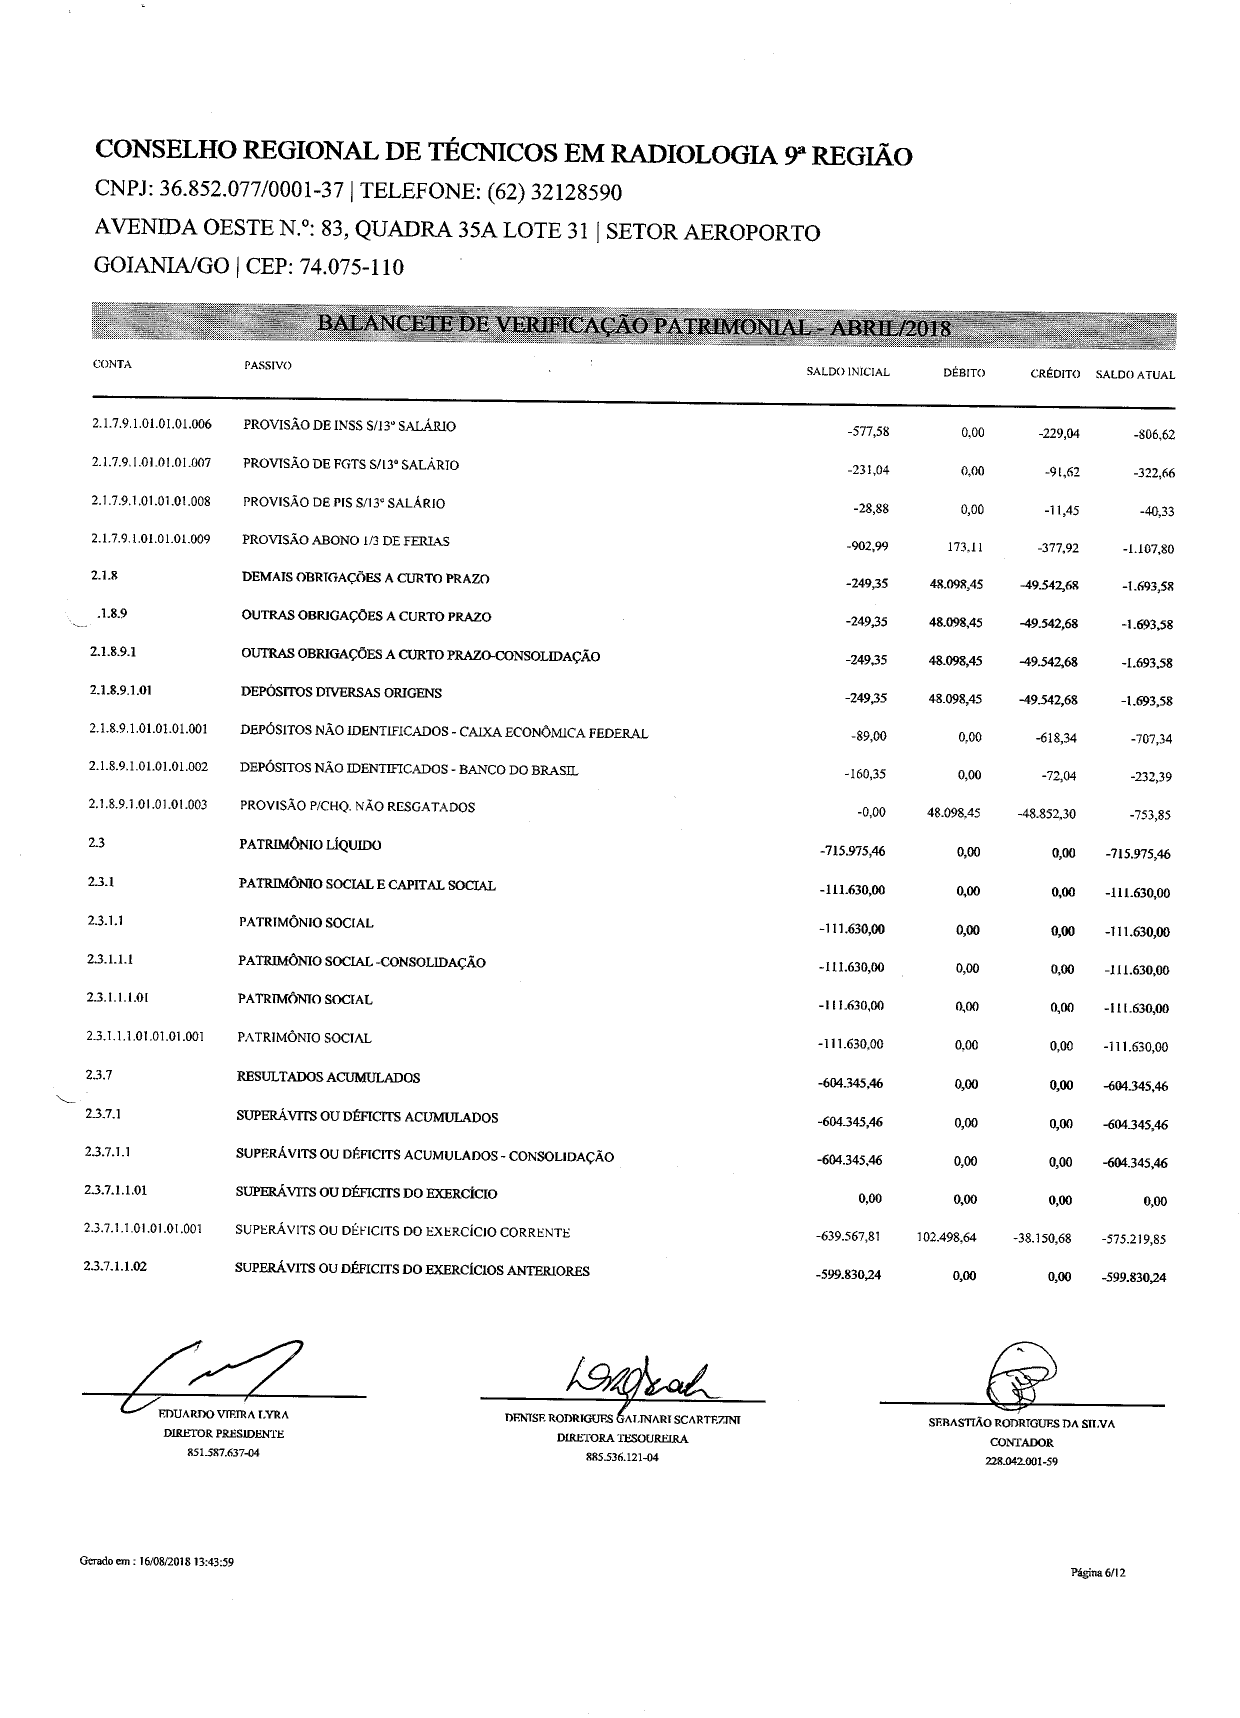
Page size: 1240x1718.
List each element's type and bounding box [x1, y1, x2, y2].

text_box [0, 0, 1239, 1717]
